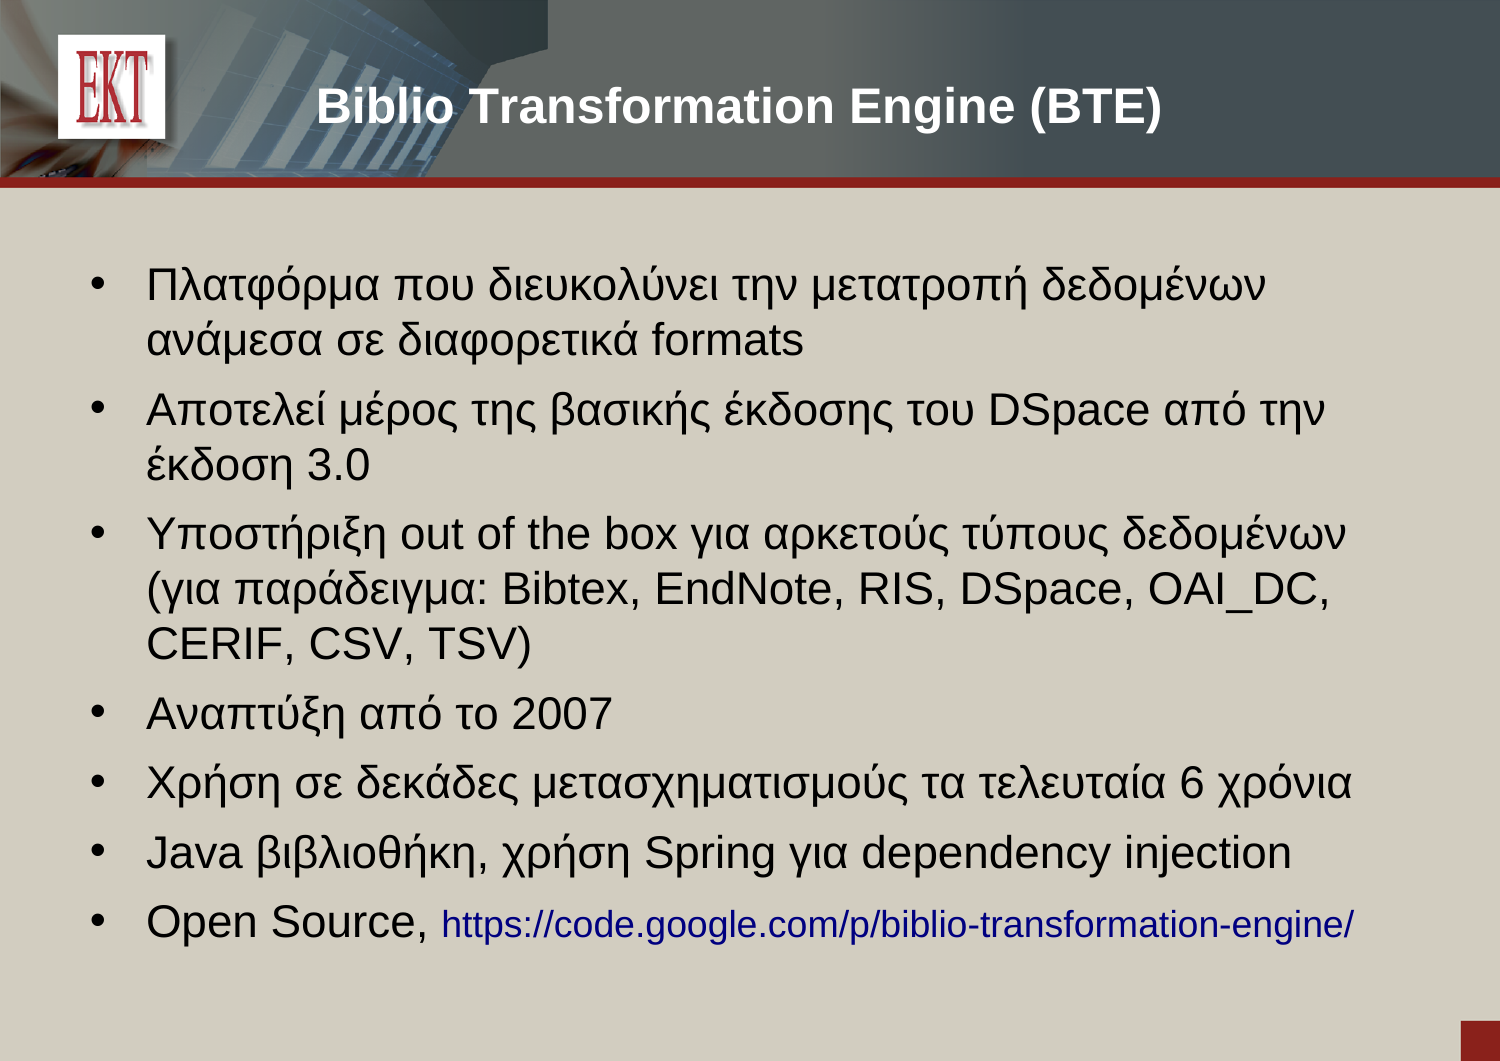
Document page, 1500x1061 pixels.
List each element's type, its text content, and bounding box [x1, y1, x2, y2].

title Biblio Transformation Engine (BTE) [301, 42, 1426, 165]
list Πλατφόρμα που διευκολύνει την μετατροπή δεδομένων ανάμεσα σε διαφορετικά formats Αποτελεί μέρος της βασικής έκδοσης του DSpace από την έκδοση 3.0 Υποστήριξη out of the box για αρκετούς τύπους δεδομένων (για παράδειγμα: Bibtex, EndNote, RIS, DSpace, OAI_DC, CERIF, CSV, TSV) Αναπτύξη από το 2007 Χρήση σε δεκάδες μετασχηματισμούς τα τελευταία 6 χρόνια Java βιβλιοθήκη, χρήση Spring για dependency injection Open Source, https://code.google.com/p/biblio-transformation-engine/ [75, 247, 1426, 955]
picture [0, 0, 1500, 1061]
